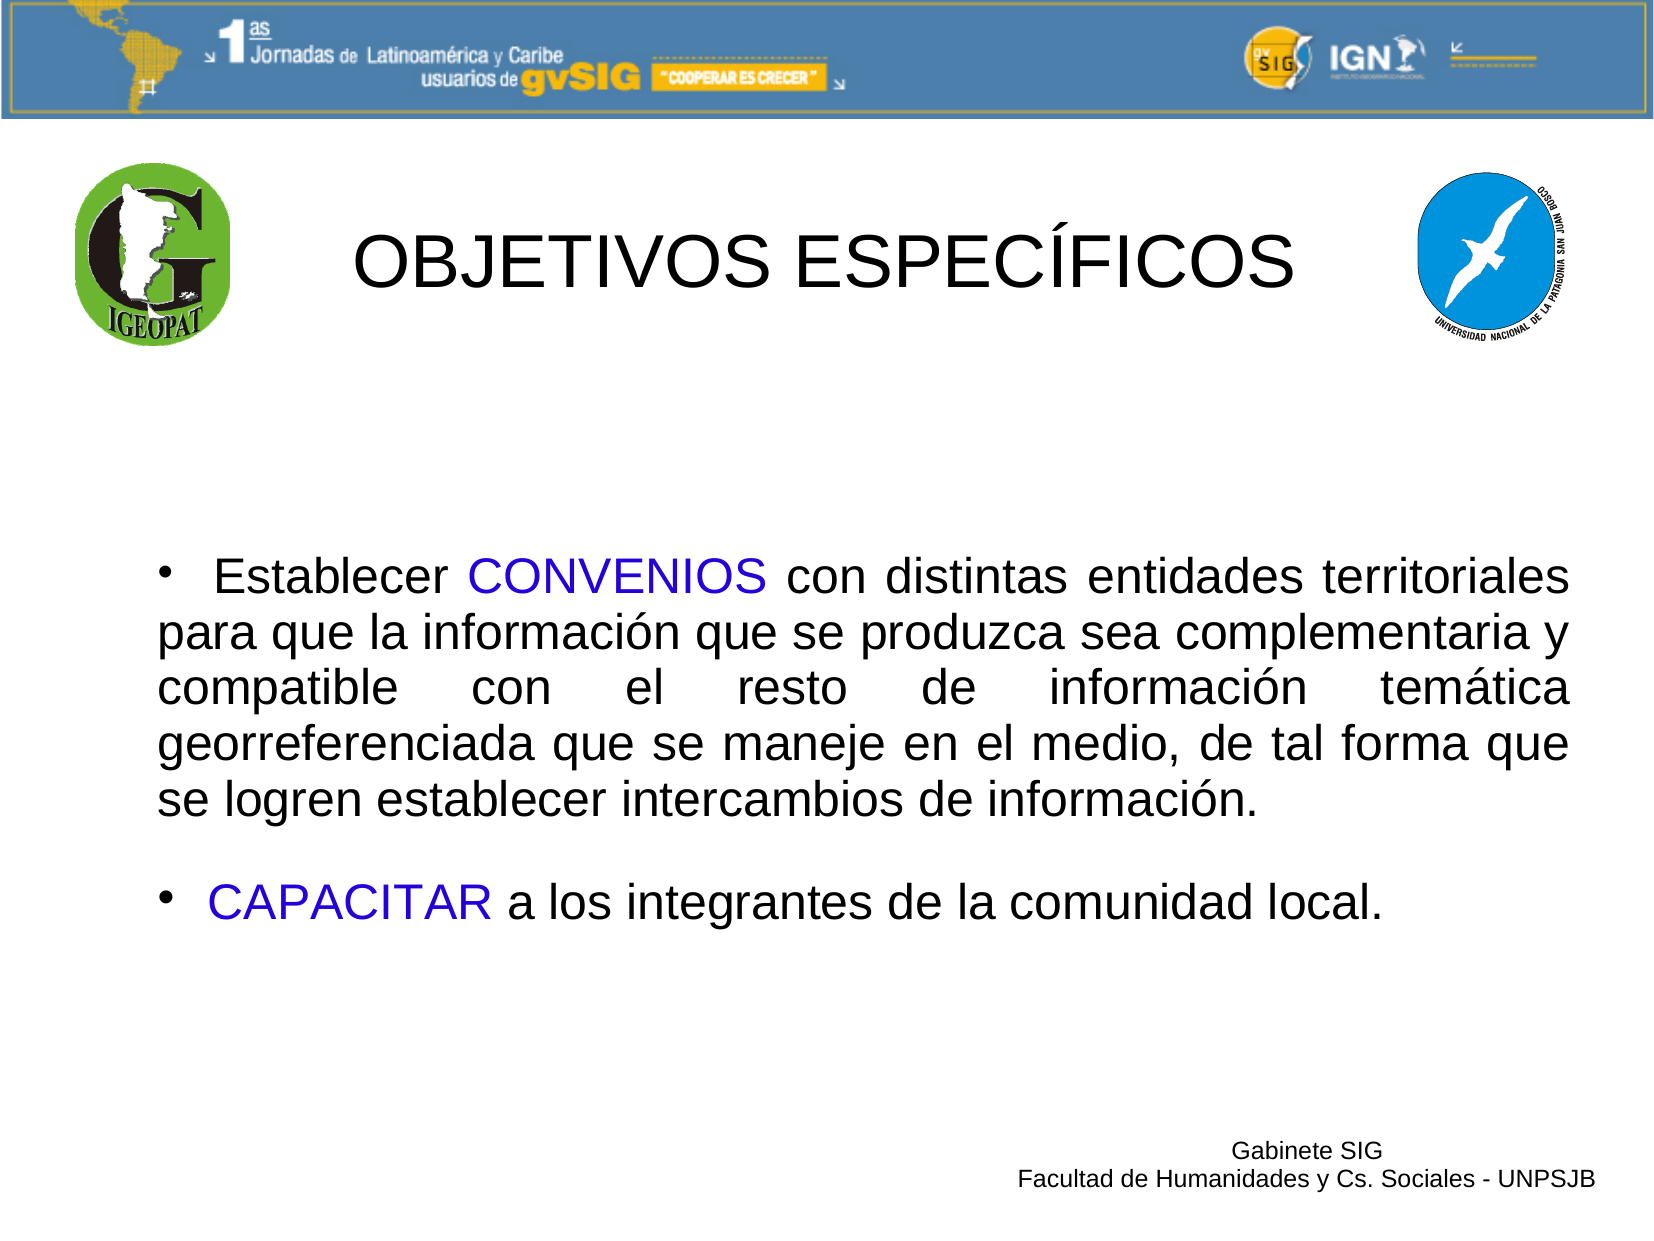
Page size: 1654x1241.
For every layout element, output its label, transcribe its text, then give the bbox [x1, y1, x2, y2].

subtitle Establecer CONVENIOS con distintas entidades territoriales para que la información que se produzca sea complementaria y compatible con el resto de información temática georreferenciada que se maneje en el medio, de tal forma que se logren establecer intercambios de información. CAPACITAR a los integrantes de la comunidad local. [82, 374, 1571, 1102]
text_box [1552, 213, 1565, 234]
text_box [1419, 174, 1554, 329]
text_box [1537, 186, 1558, 211]
text_box [1435, 316, 1486, 341]
text_box [1490, 322, 1531, 341]
picture [0, 0, 1654, 119]
text_box [1540, 303, 1552, 314]
text_box Gabinete SIG Facultad de Humanidades y Cs. Sociales - UNPSJB [997, 1128, 1618, 1200]
picture [75, 163, 230, 346]
text_box [1548, 259, 1565, 302]
text_box [1556, 238, 1565, 254]
text_box [1530, 312, 1542, 325]
title OBJETIVOS ESPECÍFICOS [262, 163, 1388, 357]
